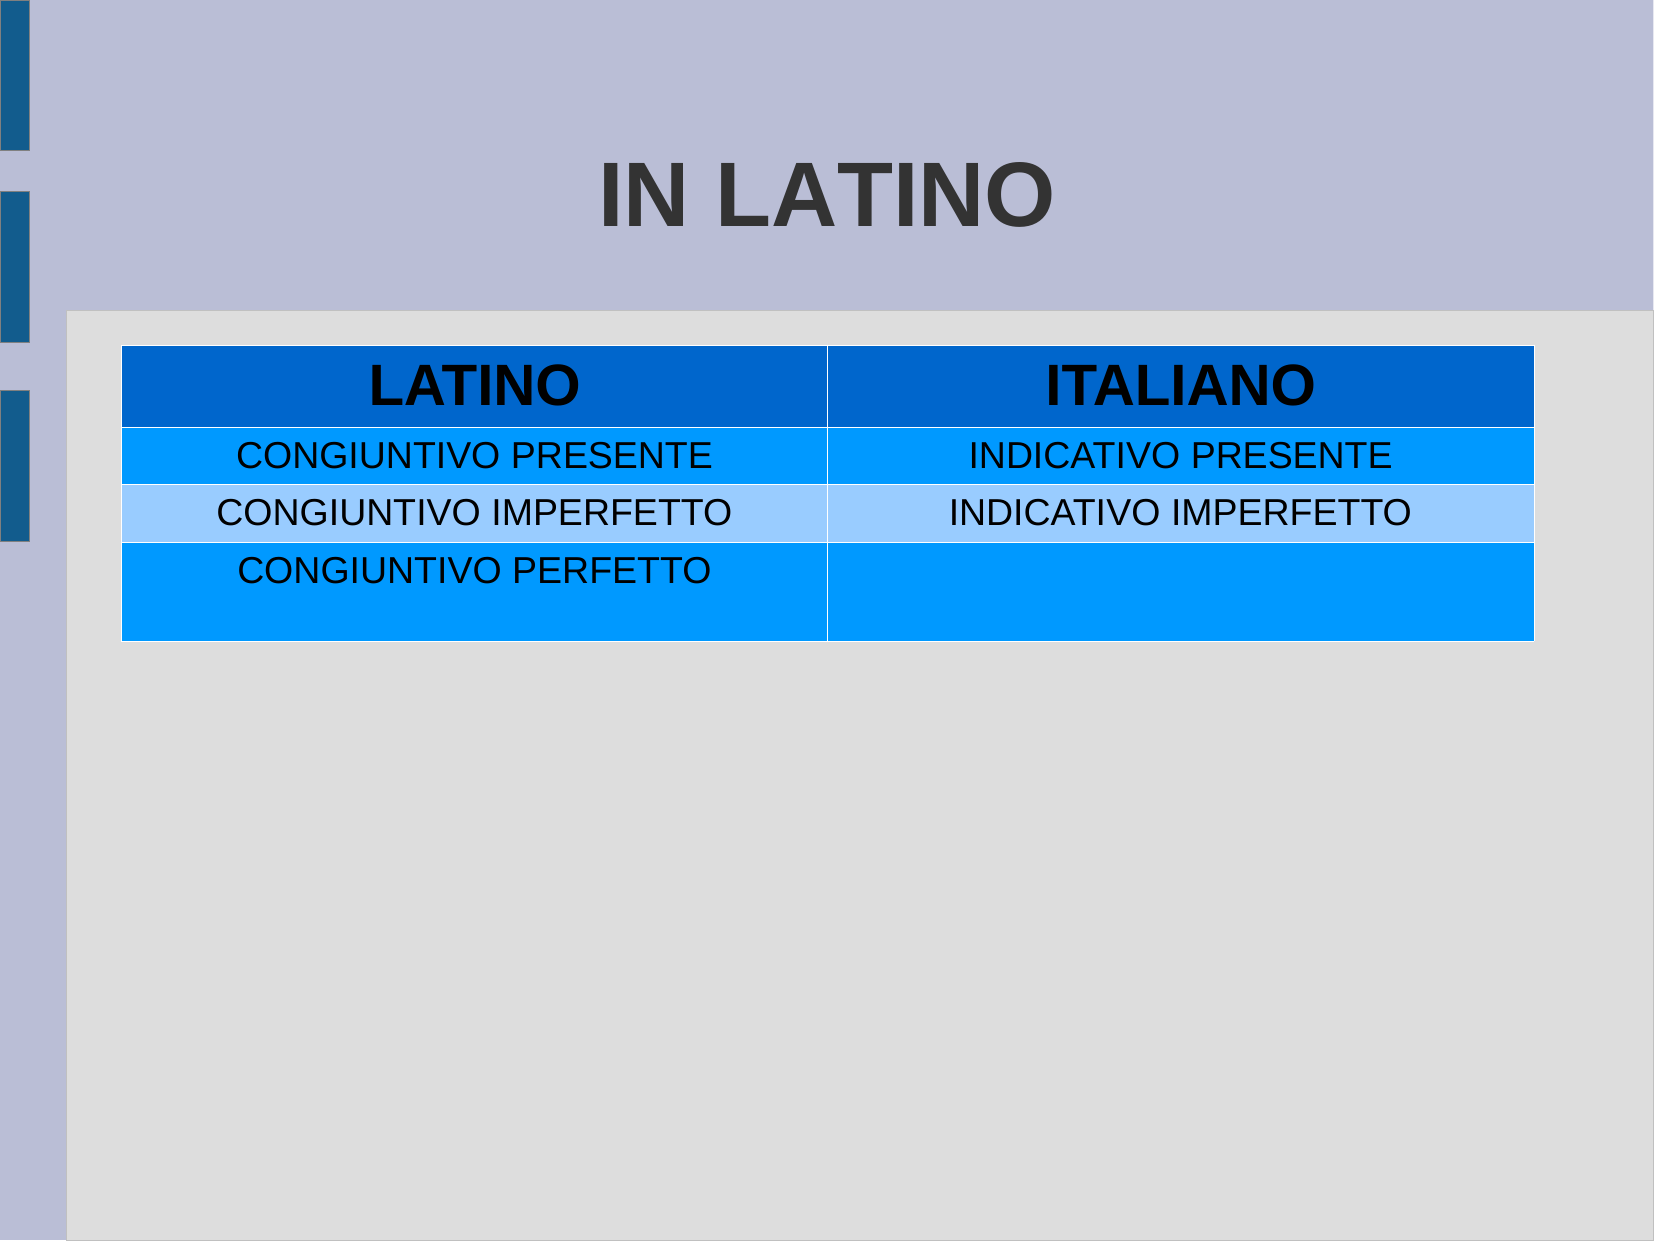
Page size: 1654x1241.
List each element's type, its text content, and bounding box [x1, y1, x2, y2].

table_header ITALIANO [828, 346, 1534, 427]
table_cell CONGIUNTIVO PRESENTE [122, 428, 827, 484]
table_cell [828, 543, 1534, 641]
table_header LATINO [122, 346, 827, 427]
table_cell INDICATIVO IMPERFETTO [828, 485, 1534, 542]
table_cell CONGIUNTIVO PERFETTO [122, 543, 827, 641]
title IN LATINO [121, 91, 1534, 299]
table_cell INDICATIVO PRESENTE [828, 428, 1534, 484]
table_cell CONGIUNTIVO IMPERFETTO [122, 485, 827, 542]
